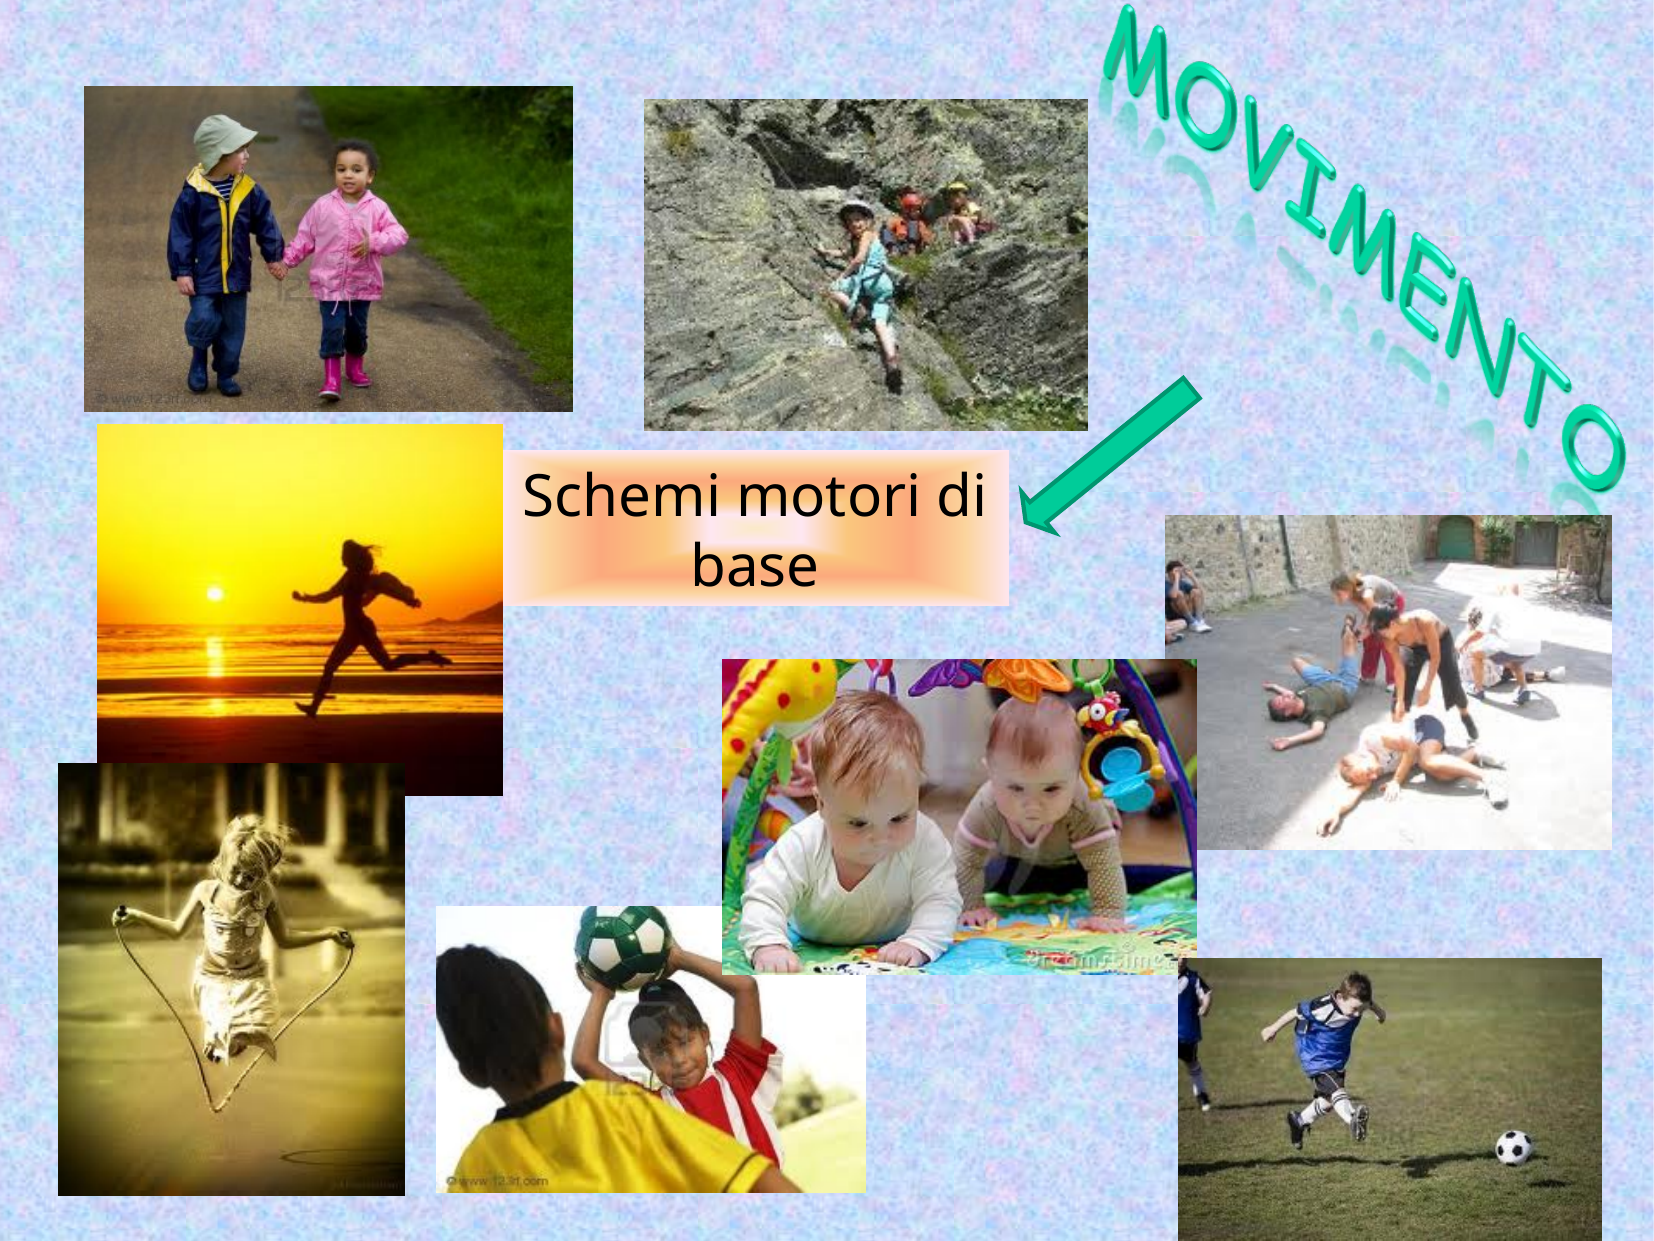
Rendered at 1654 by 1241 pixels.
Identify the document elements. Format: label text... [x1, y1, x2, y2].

text_box Schemi motori di base [503, 450, 1010, 607]
picture [0, 0, 1654, 1241]
